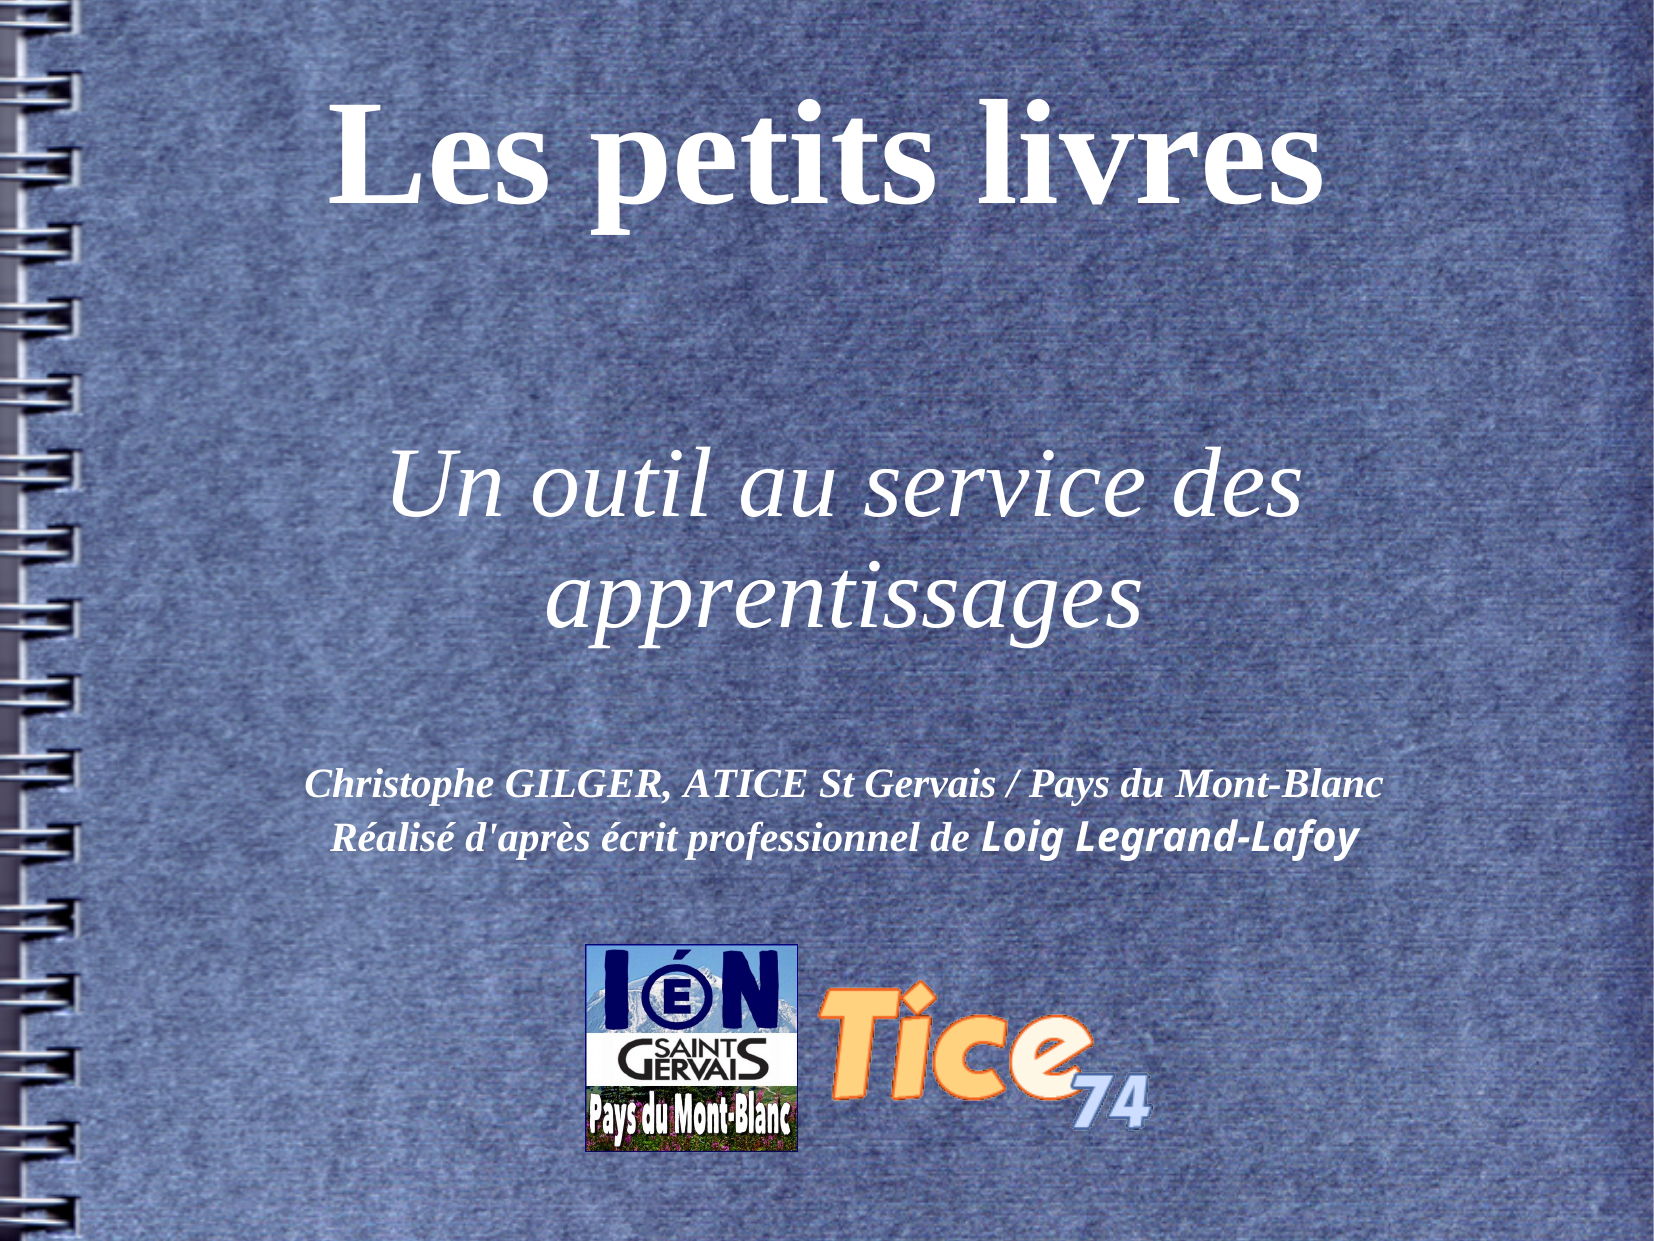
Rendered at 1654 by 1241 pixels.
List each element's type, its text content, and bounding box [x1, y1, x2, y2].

title Les petits livres [82, 49, 1571, 257]
picture [0, 0, 1654, 1241]
subtitle Un outil au service des apprentissages Christophe GILGER, ATICE St Gervais / Pays du Mont-Blanc Réalisé d'après écrit professionnel de Loig Legrand-Lafoy [118, 236, 1571, 1055]
